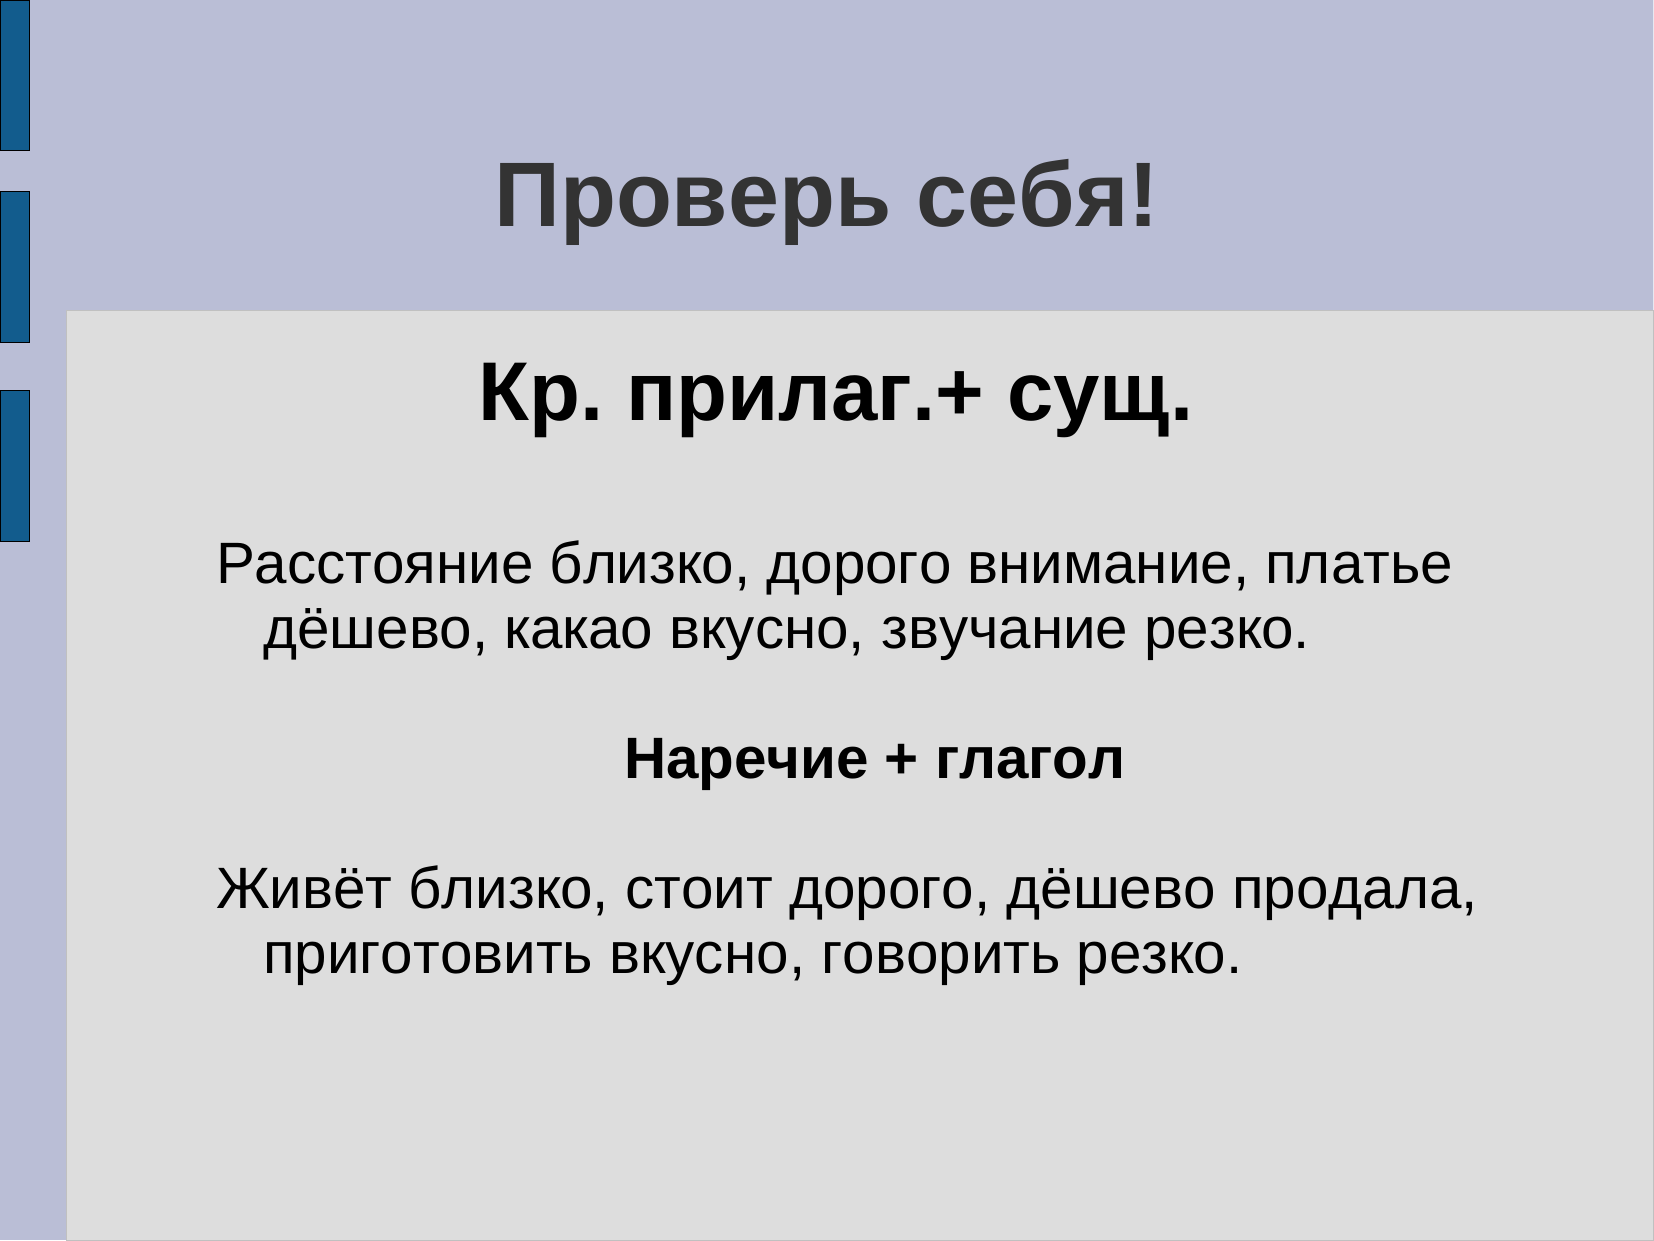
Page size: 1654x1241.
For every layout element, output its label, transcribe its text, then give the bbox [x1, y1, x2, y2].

list Кр. прилаг.+ сущ. Расстояние близко, дорого внимание, платье дёшево, какао вкусно, звучание резко. Наречие + глагол Живёт близко, стоит дорого, дёшево продала, приготовить вкусно, говорить резко. [121, 344, 1534, 1112]
title Проверь себя! [121, 98, 1534, 291]
